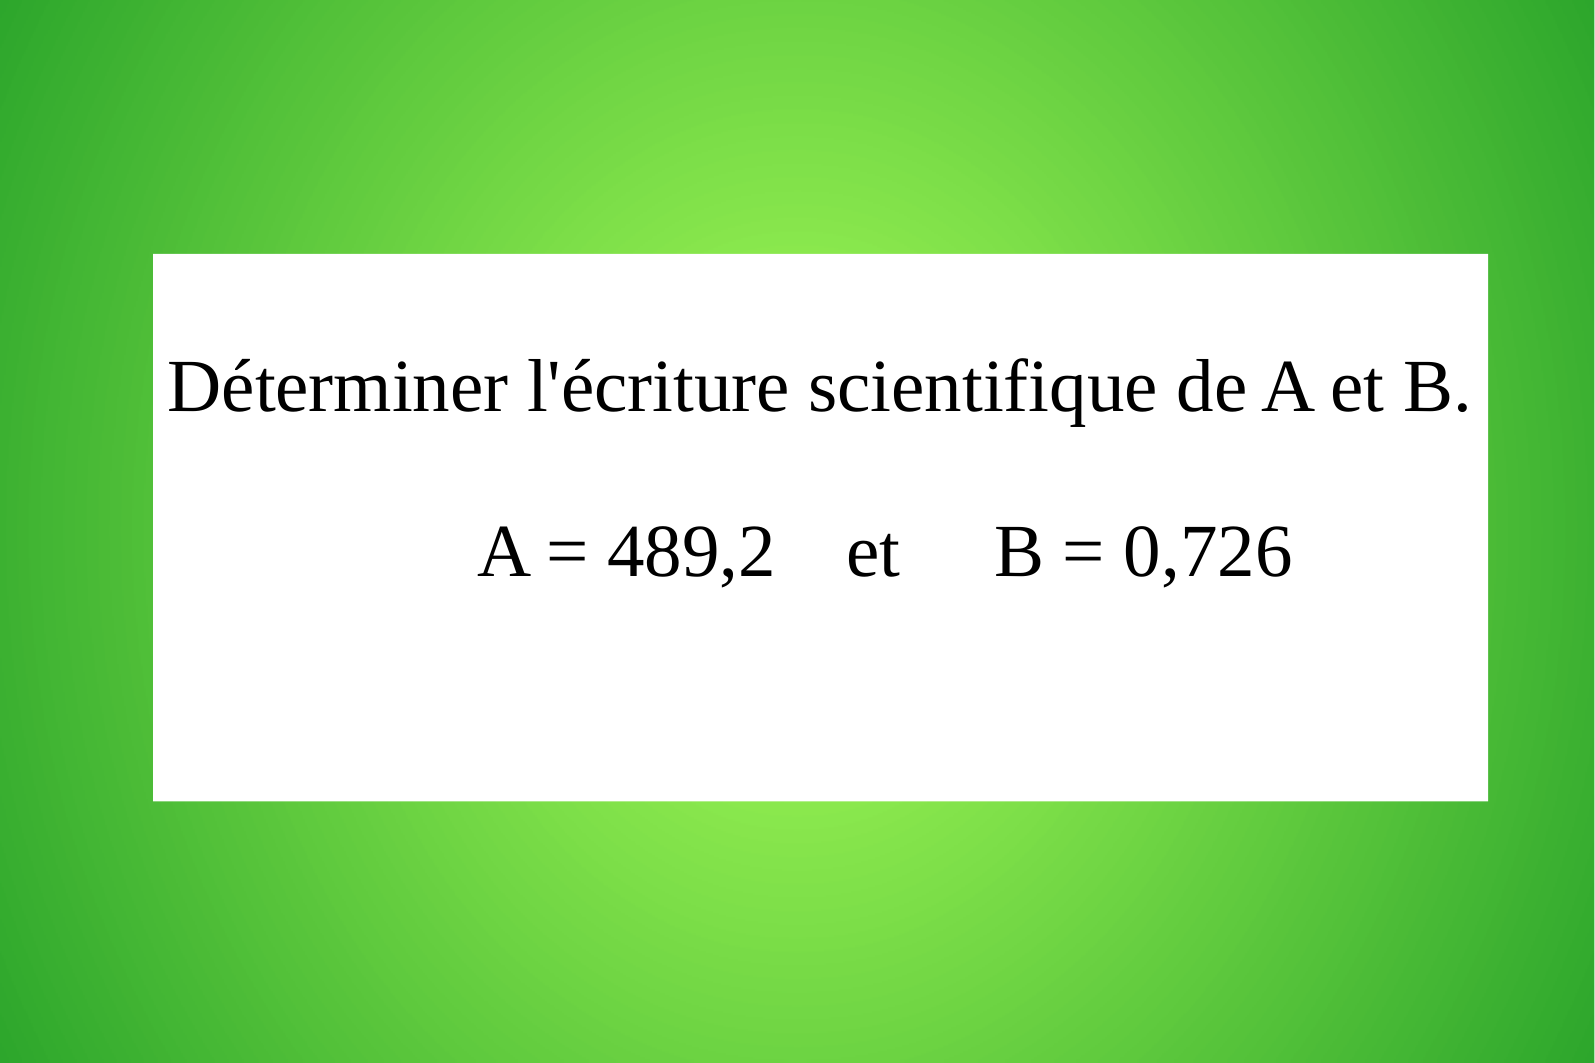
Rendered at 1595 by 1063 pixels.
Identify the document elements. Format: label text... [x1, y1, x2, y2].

text_box Déterminer l'écriture scientifique de A et B. A = 489,2 et B = 0,726 [153, 253, 1489, 802]
picture [0, 0, 1595, 1063]
